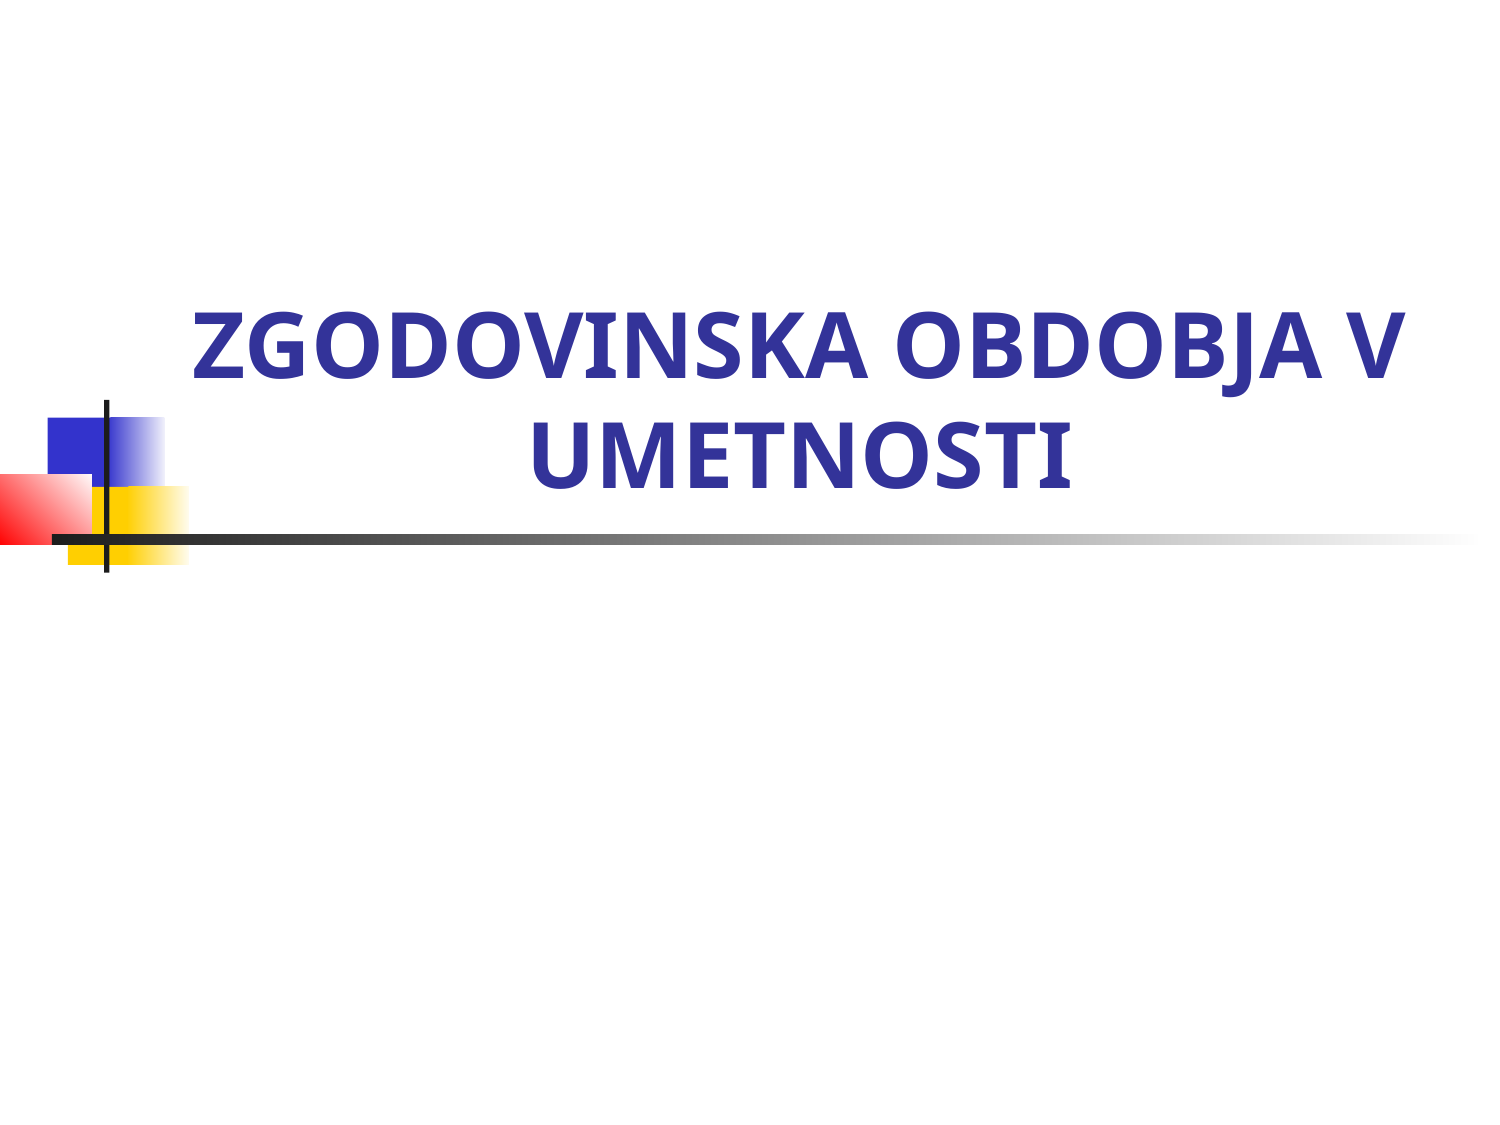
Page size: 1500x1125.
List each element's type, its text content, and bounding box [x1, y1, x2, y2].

title ZGODOVINSKA OBDOBJA V UMETNOSTI [162, 274, 1438, 515]
